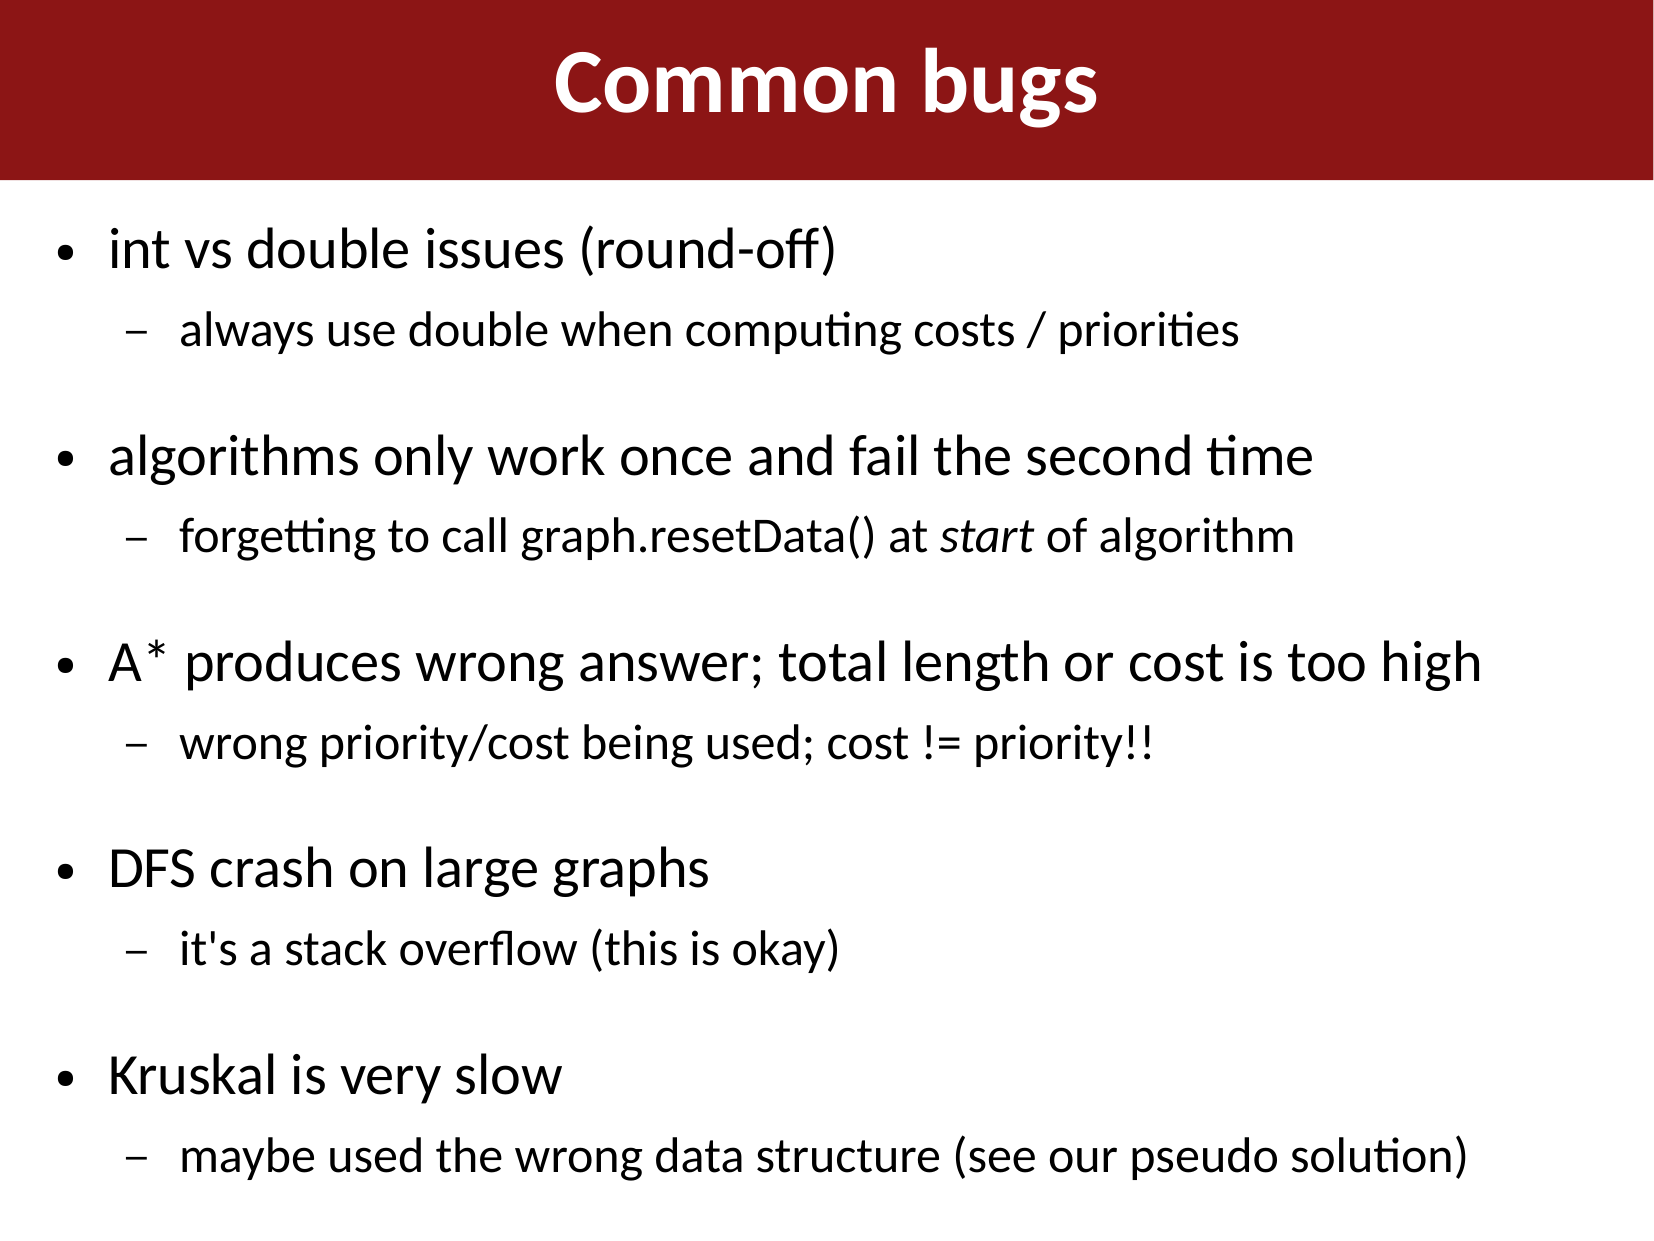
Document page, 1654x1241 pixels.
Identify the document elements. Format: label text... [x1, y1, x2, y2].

title Common bugs [0, 0, 1654, 181]
list int vs double issues (round-off) always use double when computing costs / priorities algorithms only work once and fail the second time forgetting to call graph.resetData() at start of algorithm A* produces wrong answer; total length or cost is too high wrong priority/cost being used; cost != priority!! DFS crash on large graphs it's a stack overflow (this is okay) Kruskal is very slow maybe used the wrong data structure (see our pseudo solution) [37, 225, 1636, 1186]
